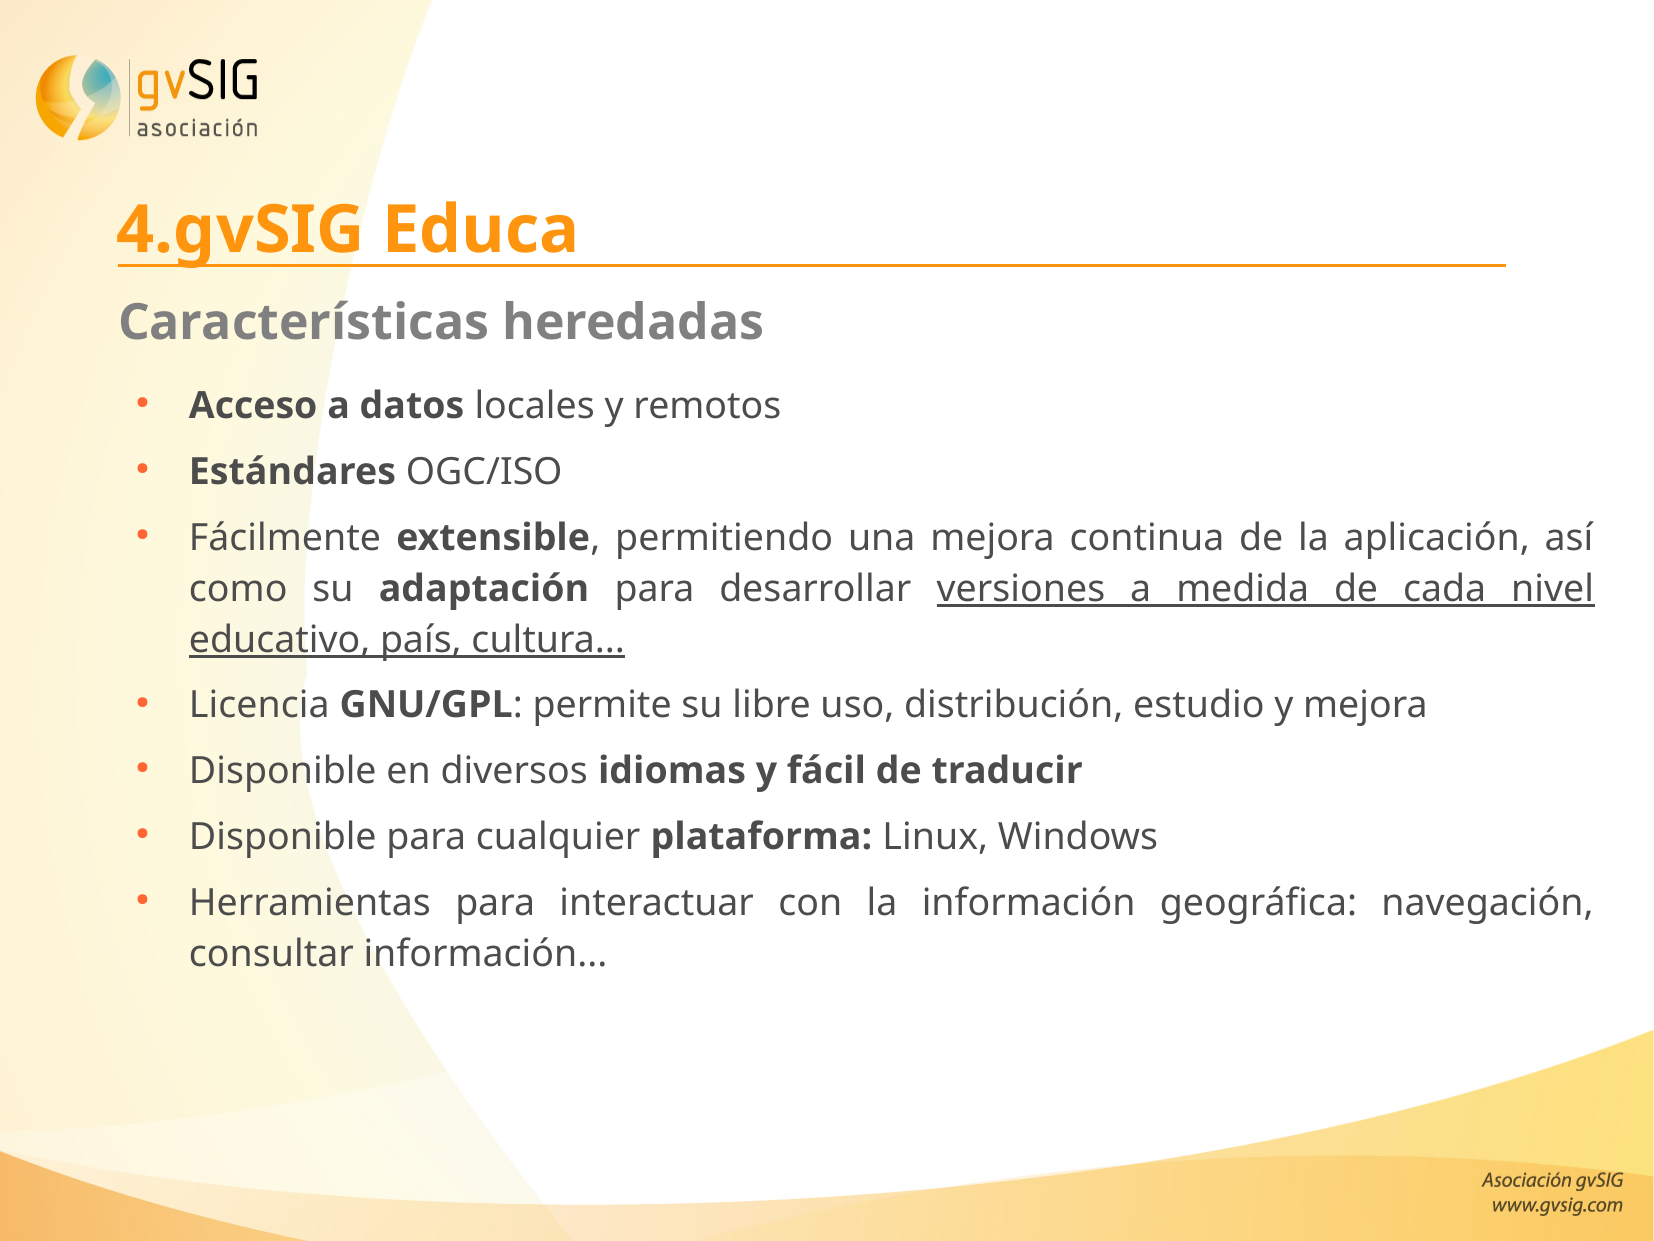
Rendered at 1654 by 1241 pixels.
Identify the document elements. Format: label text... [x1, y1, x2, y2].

title Características heredadas [118, 276, 857, 312]
list Acceso a datos locales y remotos Estándares OGC/ISO Fácilmente extensible, permitiendo una mejora continua de la aplicación, así como su adaptación para desarrollar versiones a medida de cada nivel educativo, país, cultura... Licencia GNU/GPL: permite su libre uso, distribución, estudio y mejora Disponible en diversos idiomas y fácil de traducir Disponible para cualquier plataforma: Linux, Windows Herramientas para interactuar con la información geográfica: navegación, consultar información... [118, 312, 1595, 1003]
picture [0, 0, 1654, 1241]
title 4.gvSIG Educa [116, 177, 1605, 276]
